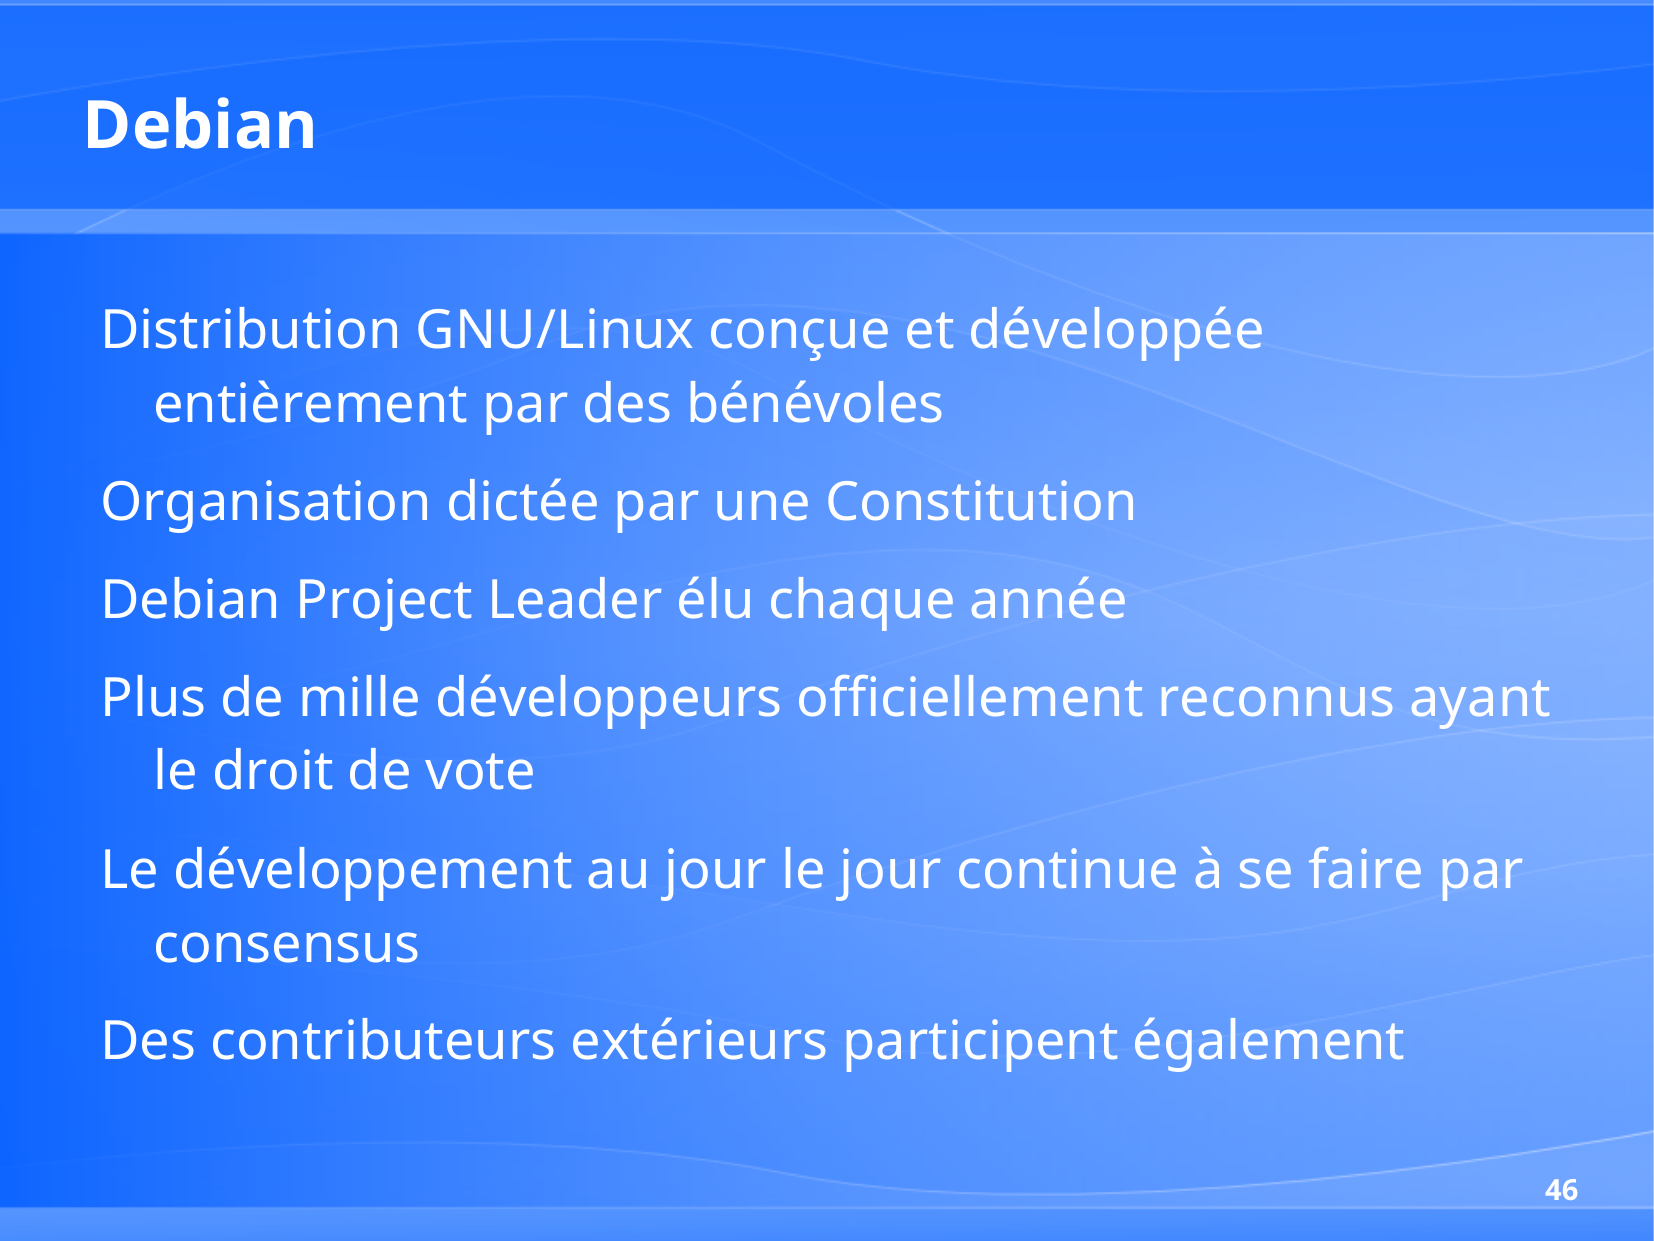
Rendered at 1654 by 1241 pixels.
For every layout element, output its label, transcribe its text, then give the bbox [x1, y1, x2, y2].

title Debian [23, 15, 1625, 229]
picture [0, 0, 1654, 1241]
list Distribution GNU/Linux conçue et développée entièrement par des bénévoles Organisation dictée par une Constitution Debian Project Leader élu chaque année Plus de mille développeurs officiellement reconnus ayant le droit de vote Le développement au jour le jour continue à se faire par consensus Des contributeurs extérieurs participent également [82, 290, 1571, 1108]
